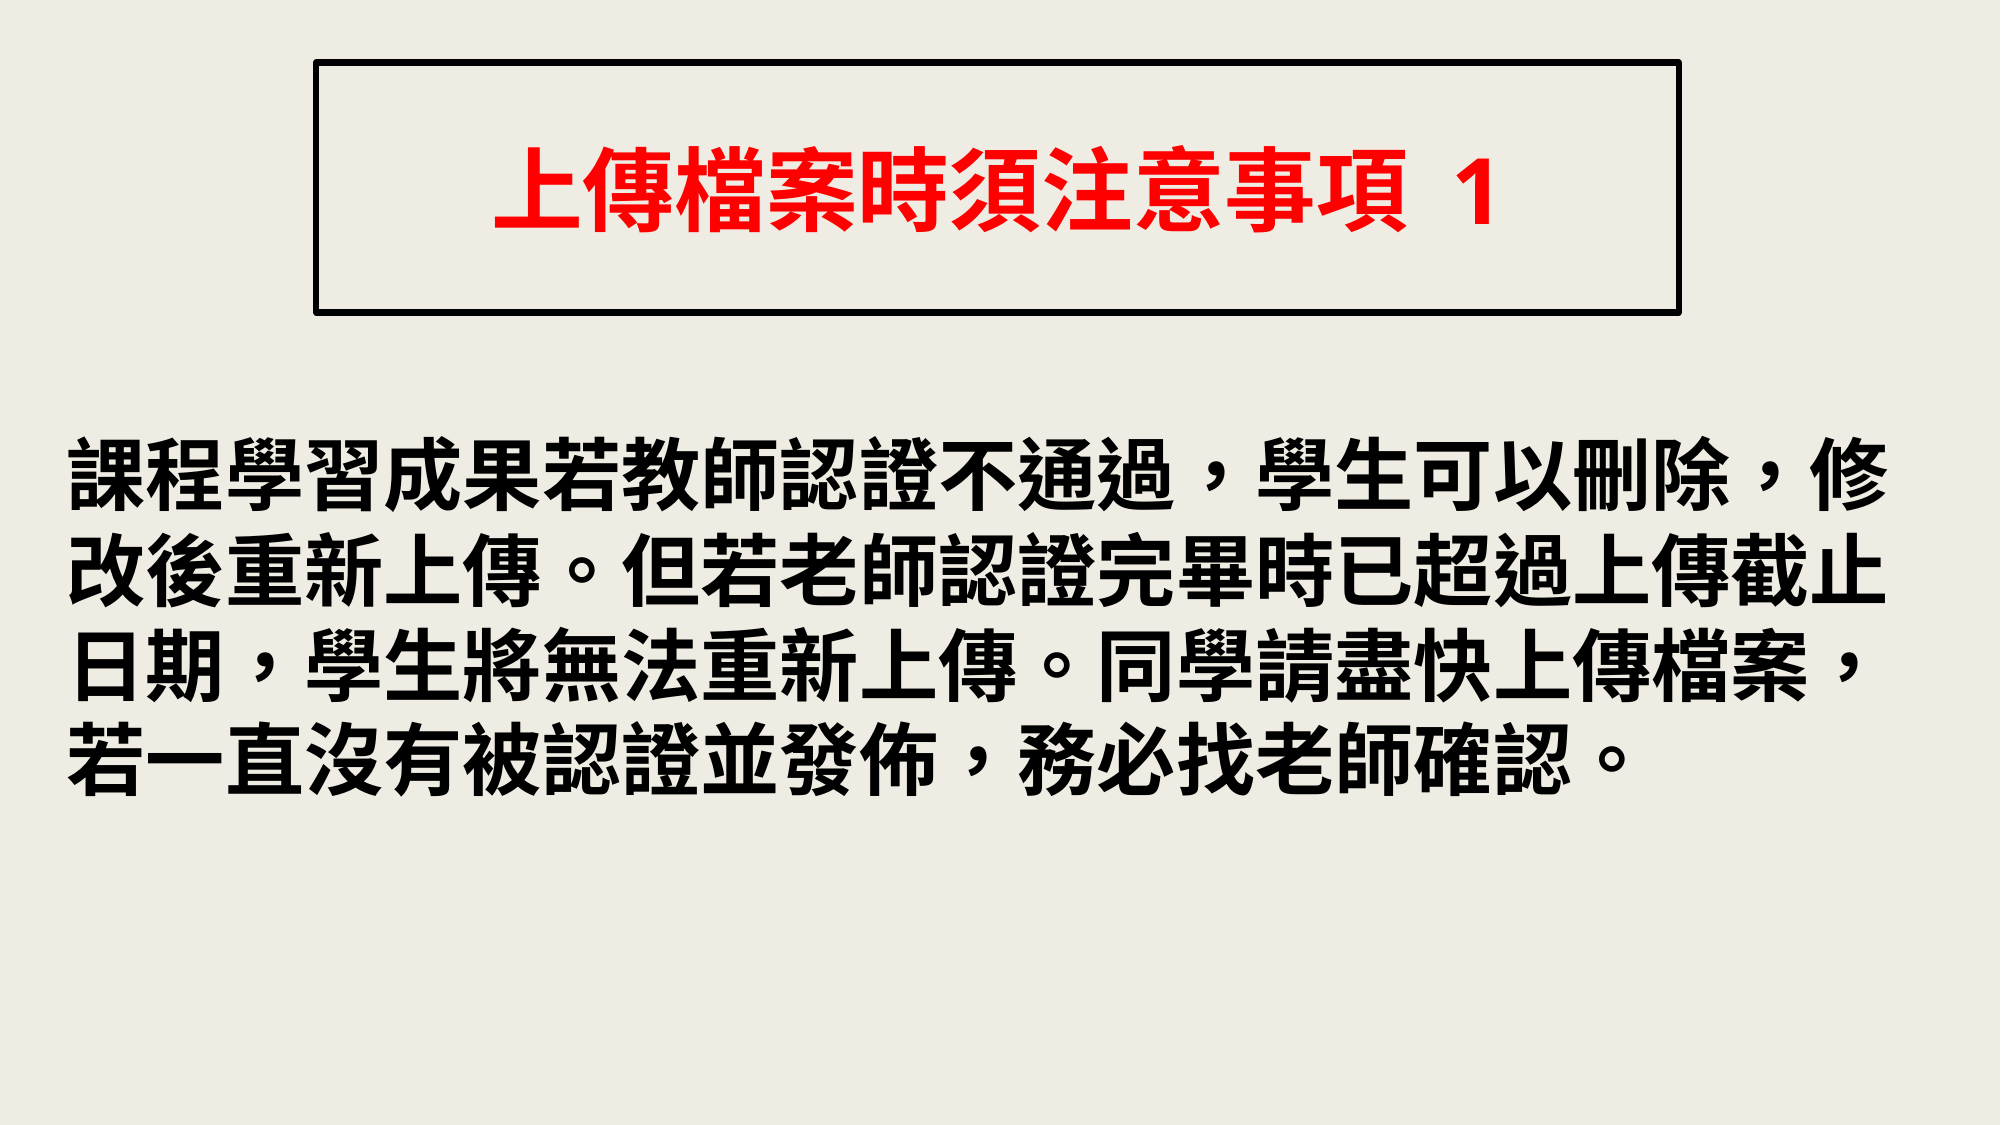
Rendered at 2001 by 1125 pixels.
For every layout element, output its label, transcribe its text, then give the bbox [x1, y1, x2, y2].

text_box 上傳檔案時須注意事項 1 [316, 62, 1679, 313]
text_box 課程學習成果若教師認證不通過，學生可以刪除，修改後重新上傳。但若老師認證完畢時已超過上傳截止日期，學生將無法重新上傳。同學請盡快上傳檔案，若一直沒有被認證並發佈，務必找老師確認。 [51, 184, 1948, 1048]
